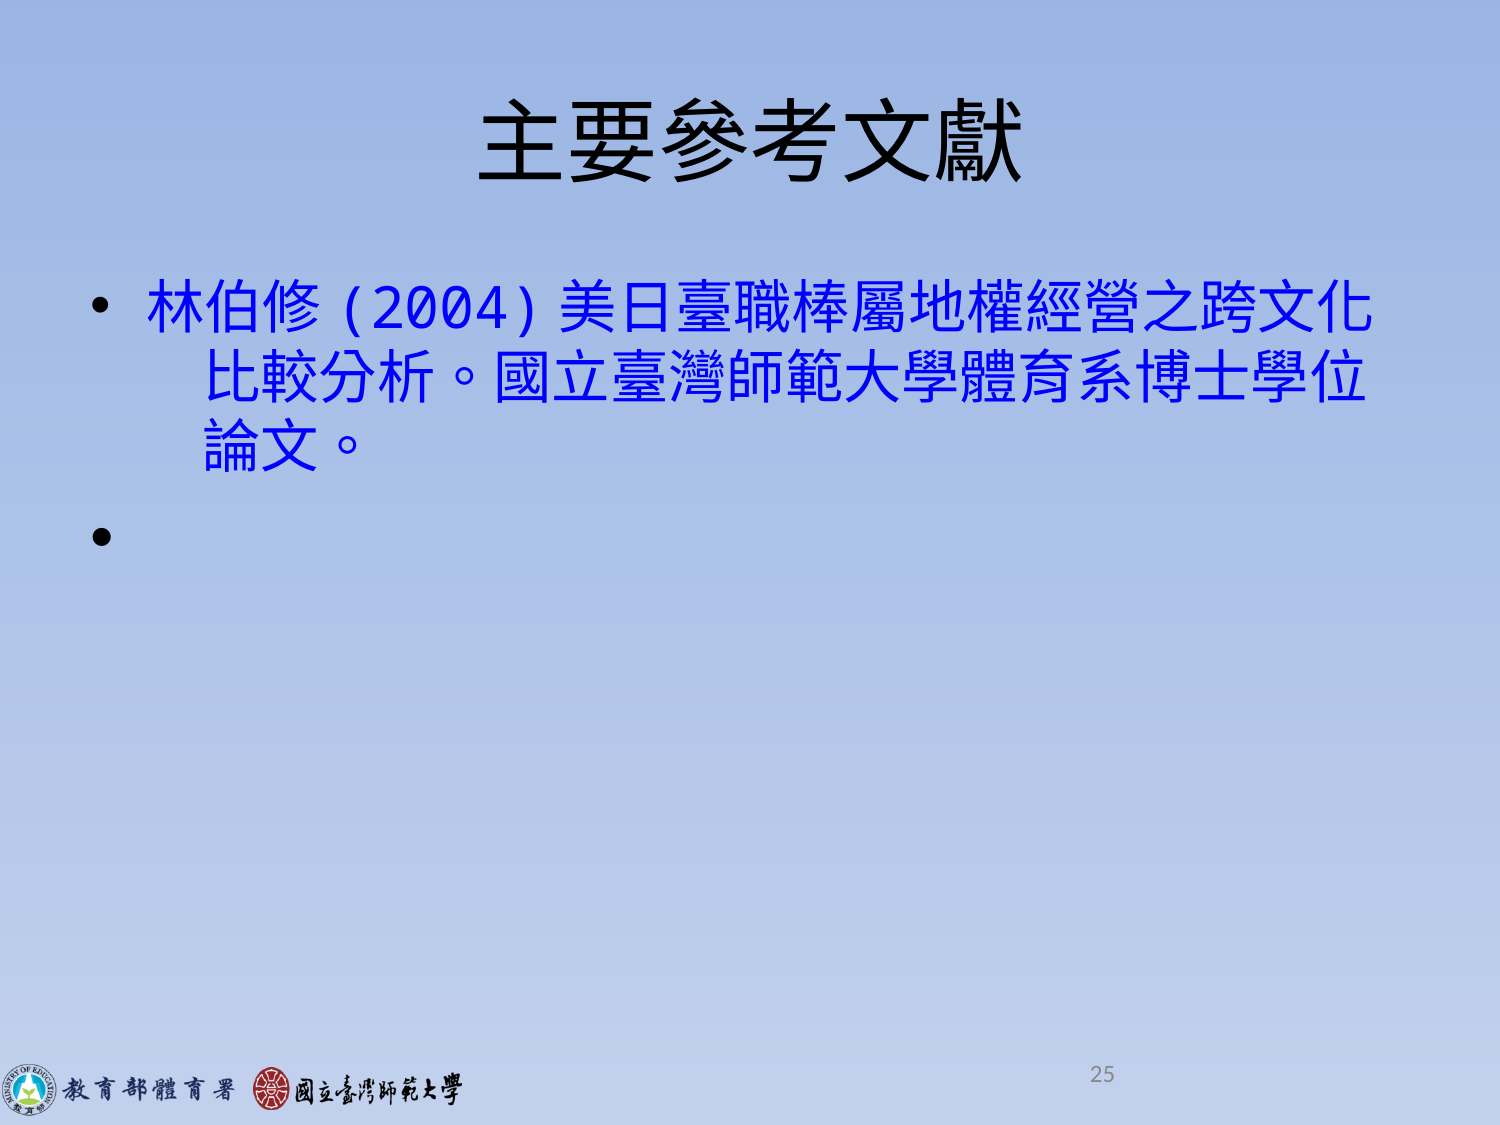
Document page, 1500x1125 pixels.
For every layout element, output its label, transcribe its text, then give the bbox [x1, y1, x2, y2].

title 主要參考文獻 [75, 45, 1426, 233]
text_box [1074, 1042, 1426, 1103]
list 林伯修(2004)美日臺職棒屬地權經營之跨文化比較分析。國立臺灣師範大學體育系博士學位論文。 [75, 262, 1426, 1005]
